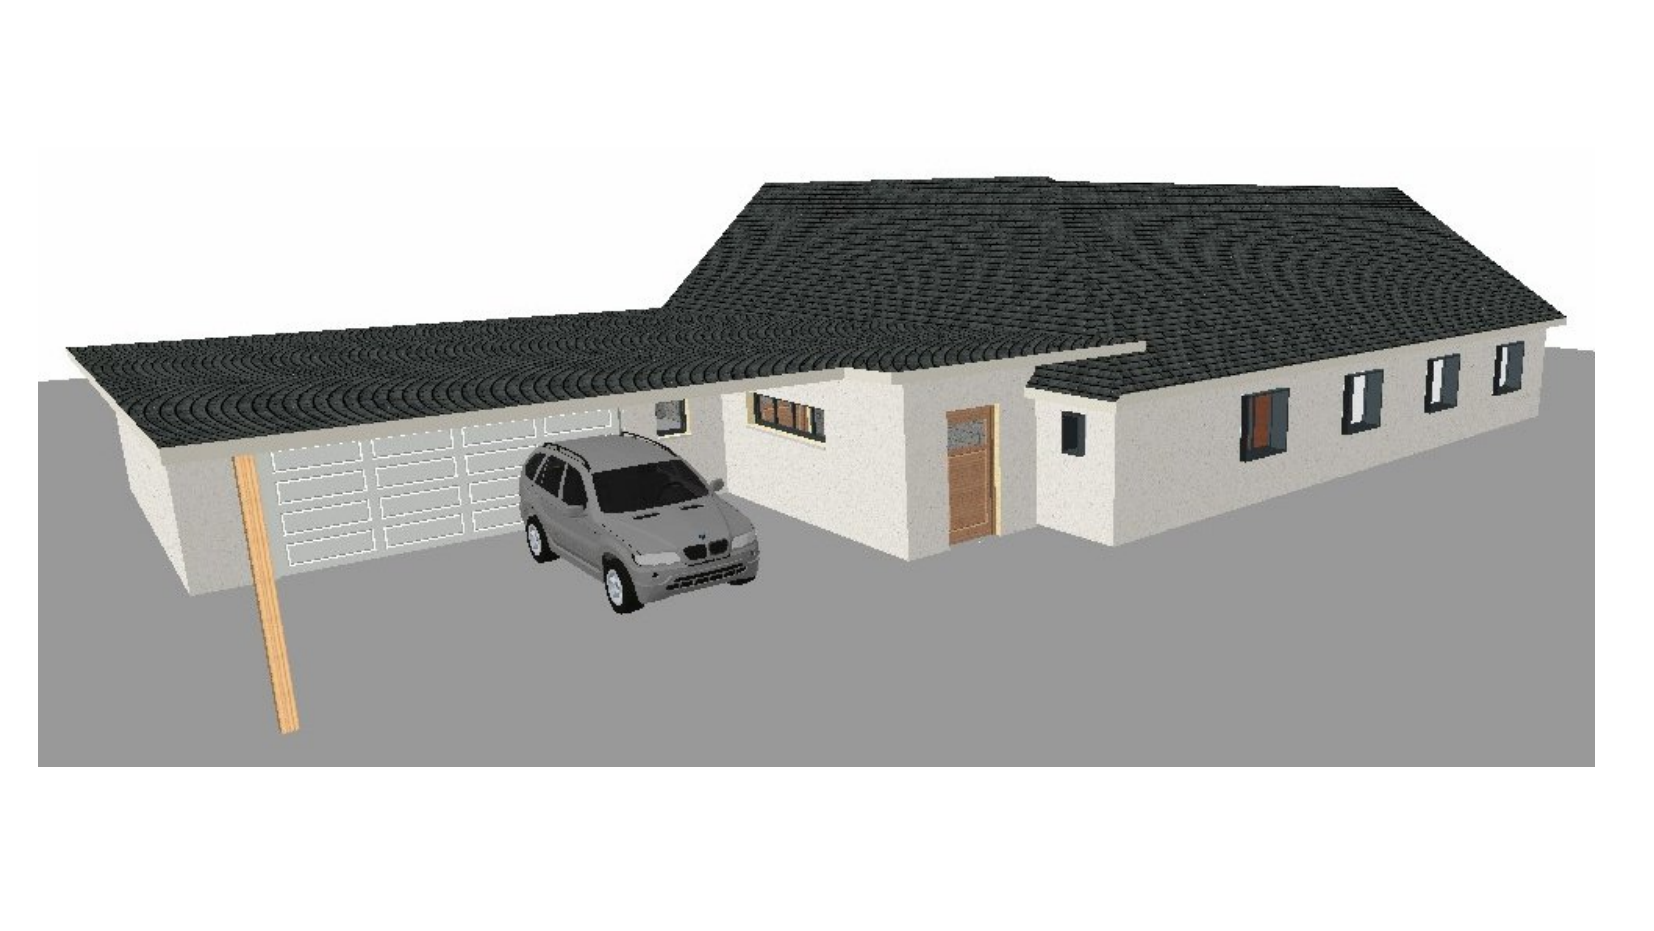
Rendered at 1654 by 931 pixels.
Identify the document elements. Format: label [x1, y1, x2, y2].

picture [38, 147, 1595, 767]
